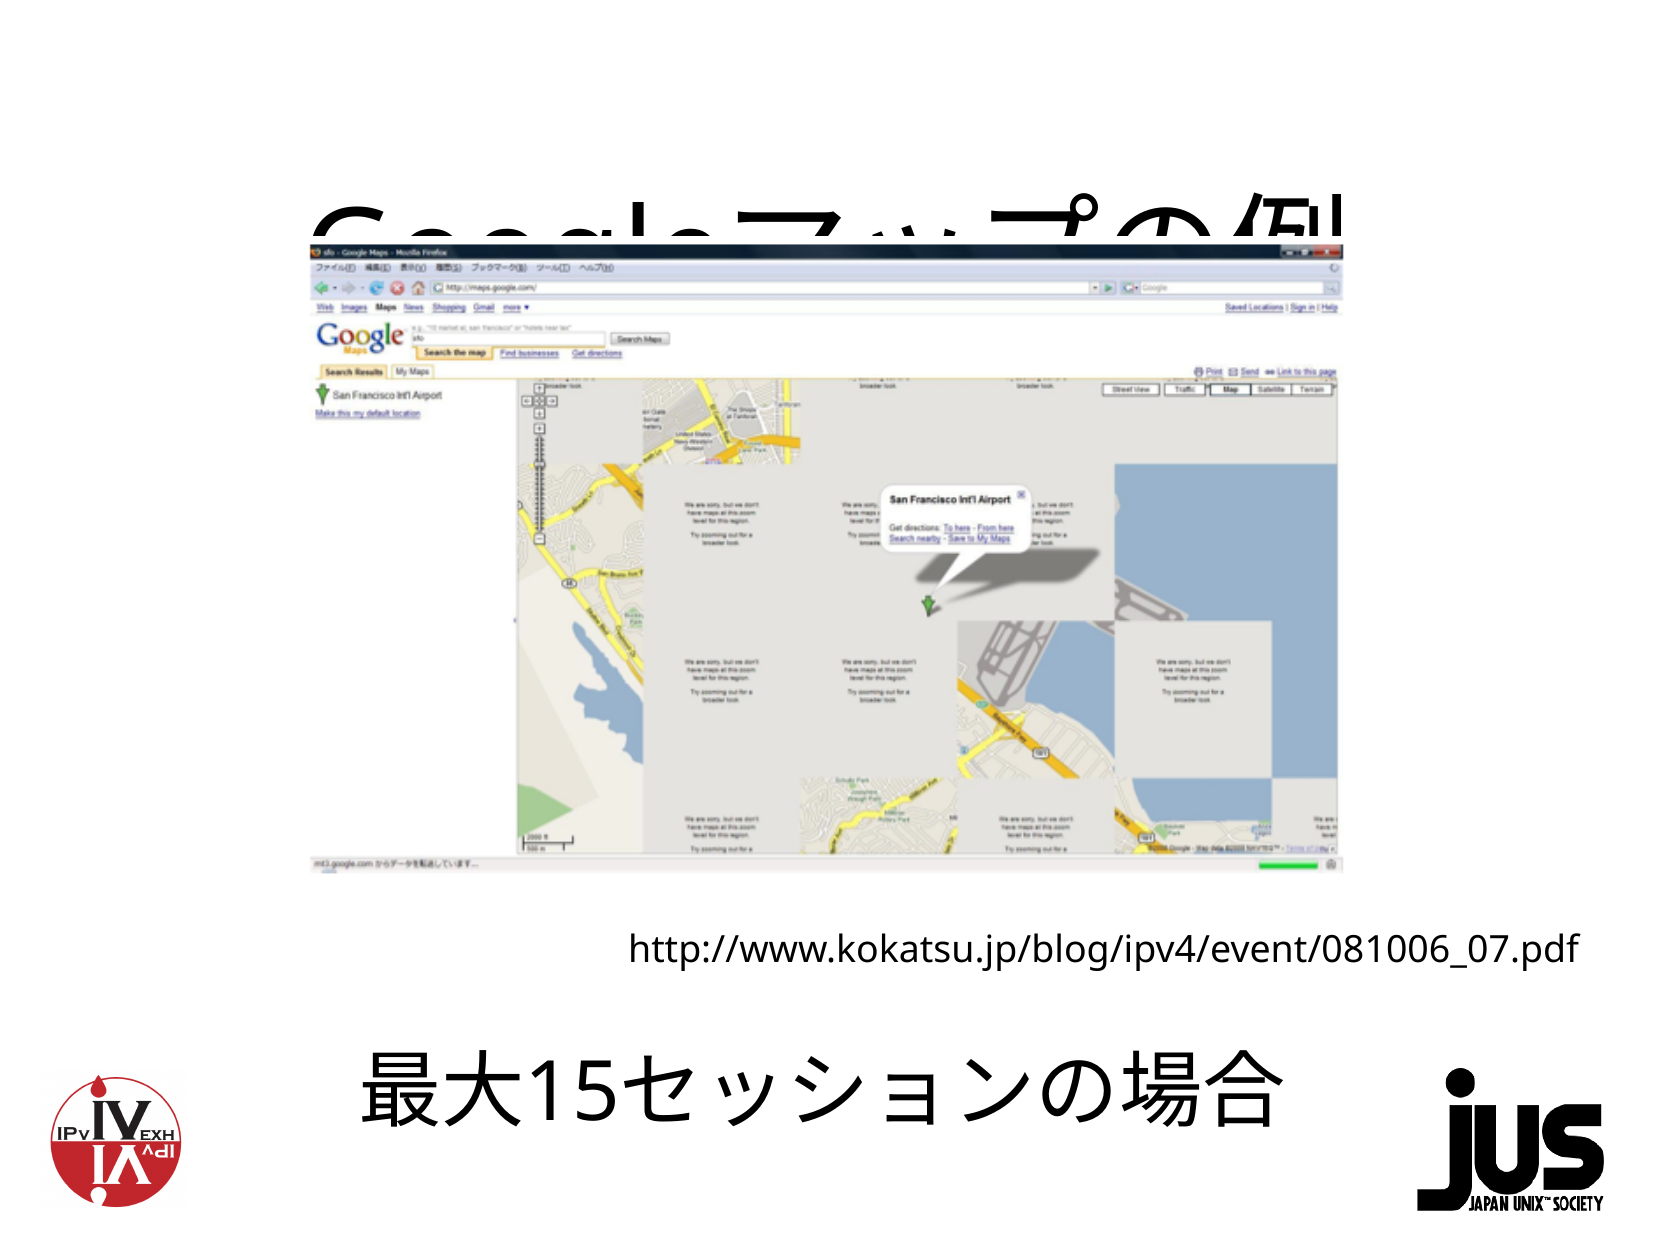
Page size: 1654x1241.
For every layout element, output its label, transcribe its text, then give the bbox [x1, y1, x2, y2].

title Googleマップの例 [82, 56, 1571, 250]
text_box 最大15セッションの場合 [246, 1025, 1398, 1144]
text_box http://www.kokatsu.jp/blog/ipv4/event/081006_07.pdf [531, 915, 1595, 971]
picture [41, 1068, 190, 1210]
picture [1417, 1068, 1604, 1211]
picture [300, 236, 1354, 886]
